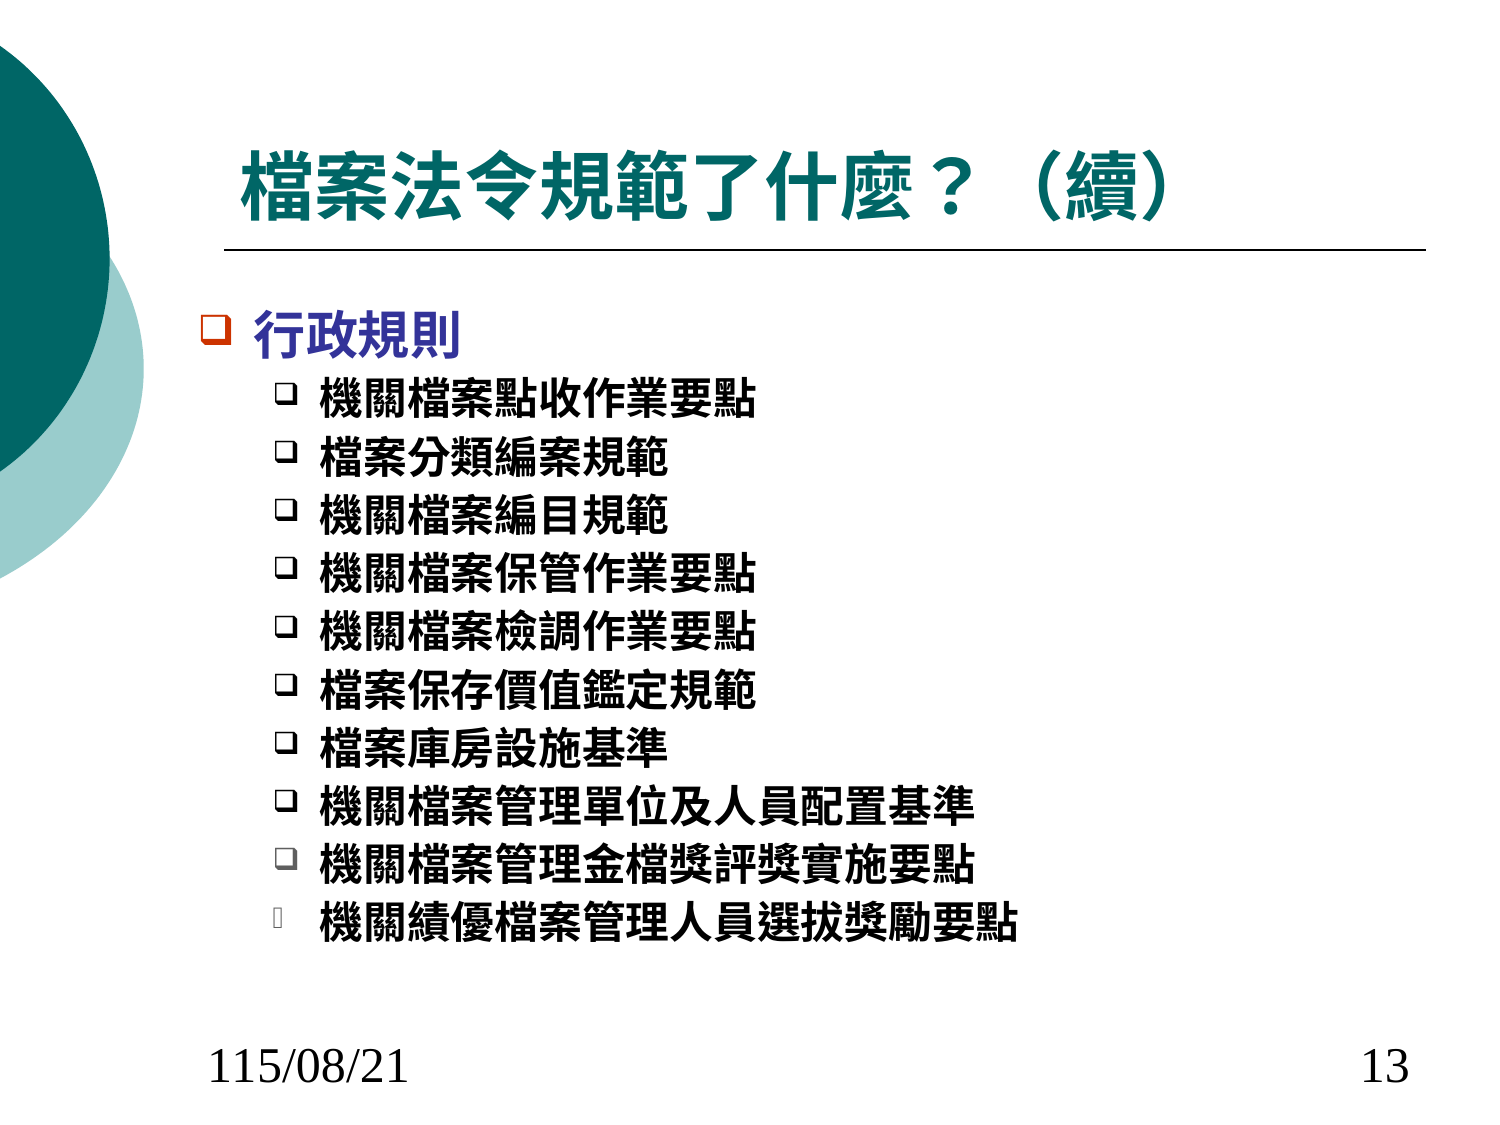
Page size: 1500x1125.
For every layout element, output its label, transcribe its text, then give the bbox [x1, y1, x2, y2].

list 行政規則 機關檔案點收作業要點 檔案分類編案規範 機關檔案編目規範 機關檔案保管作業要點 機關檔案檢調作業要點 檔案保存價值鑑定規範 檔案庫房設施基準 機關檔案管理單位及人員配置基準 機關檔案管理金檔獎評獎實施要點 機關績優檔案管理人員選拔獎勵要點 [183, 302, 1459, 1000]
title 檔案法令規範了什麼？（續） [224, 49, 1425, 237]
